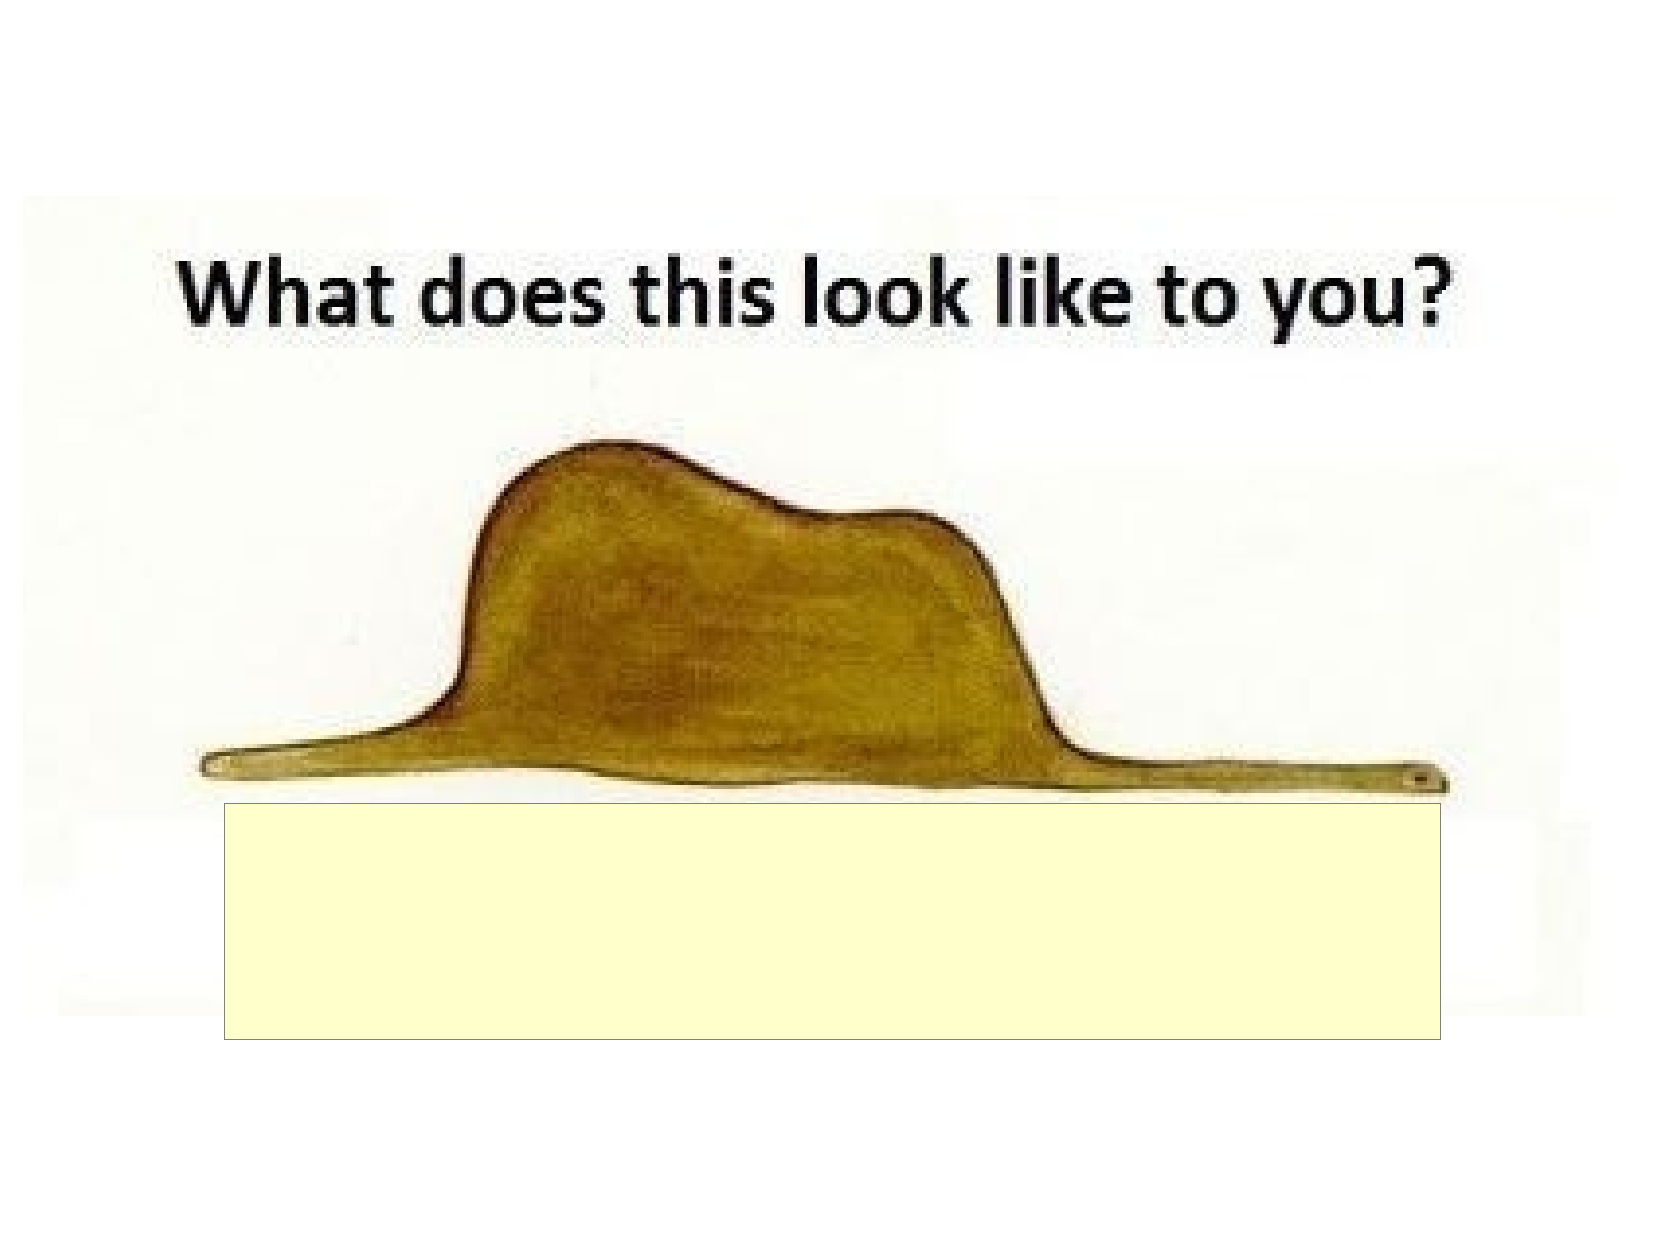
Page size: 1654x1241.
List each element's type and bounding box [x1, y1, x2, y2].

text_box [224, 803, 1441, 1040]
picture [23, 196, 1619, 1016]
